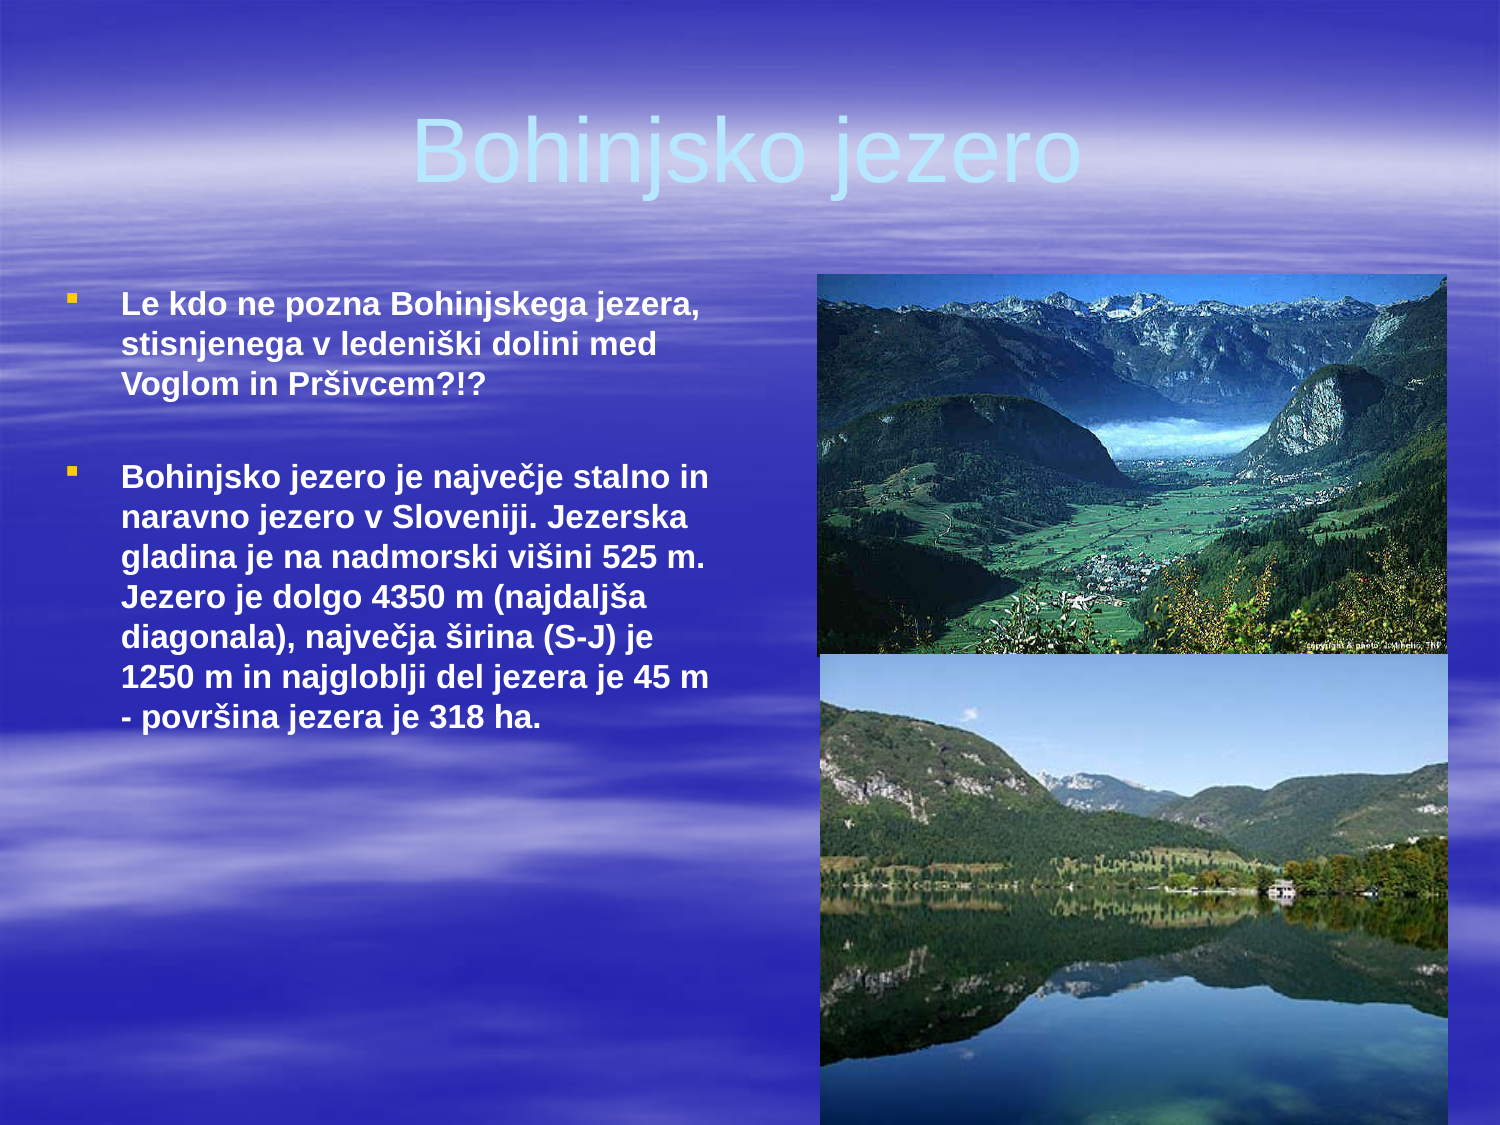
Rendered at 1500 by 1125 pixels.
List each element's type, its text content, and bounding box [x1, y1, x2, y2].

title Bohinjsko jezero [49, 37, 1446, 255]
list Le kdo ne pozna Bohinjskega jezera, stisnjenega v ledeniški dolini med Voglom in Pršivcem?!? Bohinjsko jezero je največje stalno in naravno jezero v Sloveniji. Jezerska gladina je na nadmorski višini 525 m. Jezero je dolgo 4350 m (najdaljša diagonala), največja širina (S-J) je 1250 m in najgloblji del jezera je 45 m - površina jezera je 318 ha. [49, 275, 738, 1001]
picture [0, 0, 1500, 1125]
